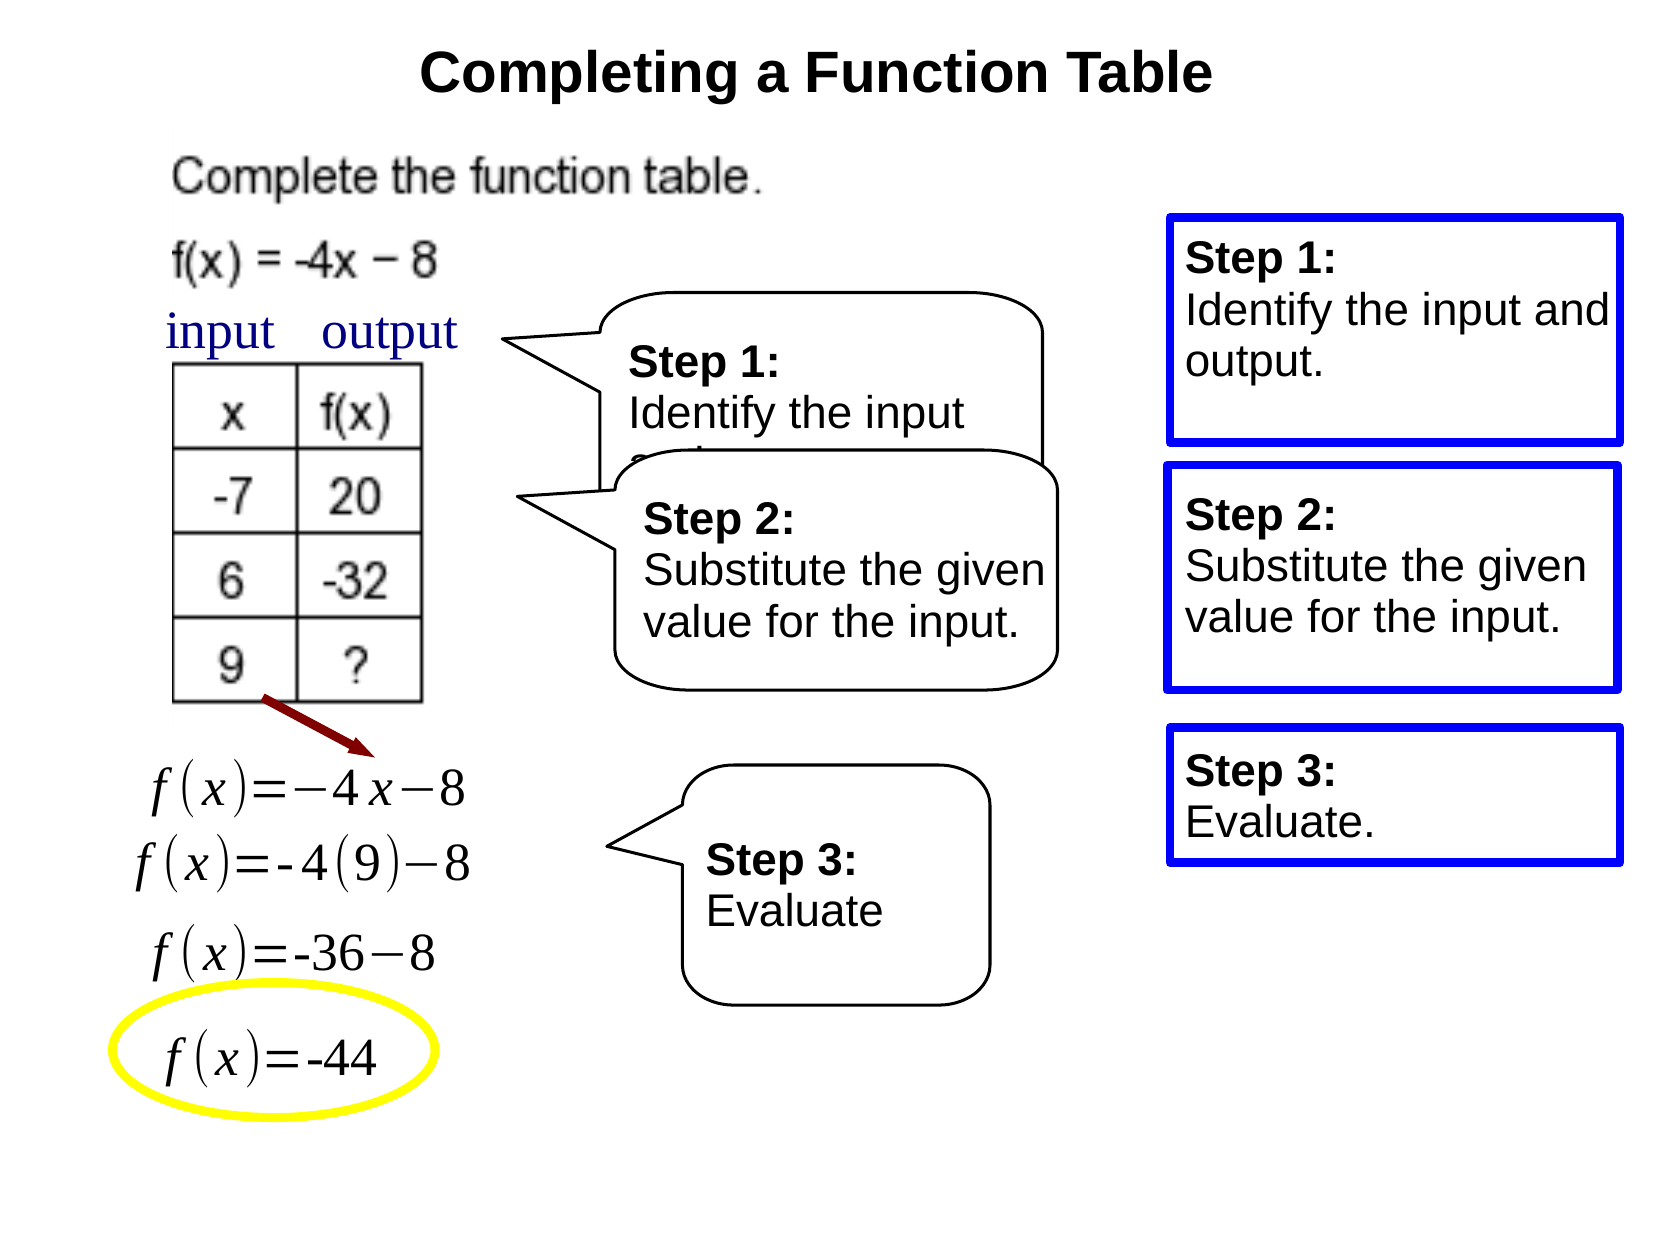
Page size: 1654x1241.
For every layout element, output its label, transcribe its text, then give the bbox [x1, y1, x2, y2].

text_box Completing a Function Table [45, 32, 1591, 181]
text_box Step 1: Identify the input and output. [502, 292, 1043, 490]
text_box Step 1: Identify the input and output. Step 2: Substitute the given value for the input. Step 3: Evaluate. [1174, 732, 1616, 858]
chart [145, 922, 443, 984]
text_box Step 3: Evaluate [606, 765, 991, 1006]
picture [172, 181, 826, 736]
chart [127, 832, 477, 894]
chart [315, 300, 468, 360]
text_box Step 1: Identify the input and output. Step 2: Substitute the given value for the input. Step 3: Evaluate. [1172, 469, 1613, 686]
text_box Step 1: Identify the input and output. Step 2: Substitute the given value for the input. Step 3: Evaluate. [1174, 225, 1616, 438]
chart [157, 300, 285, 361]
text_box Step 1: Identify the input and output. Step 2: Substitute the given value for the input. Step 3: Evaluate. [1170, 225, 1628, 1241]
chart [157, 1027, 386, 1089]
text_box Step 2: Substitute the given value for the input. [517, 450, 1058, 691]
chart [143, 757, 473, 819]
